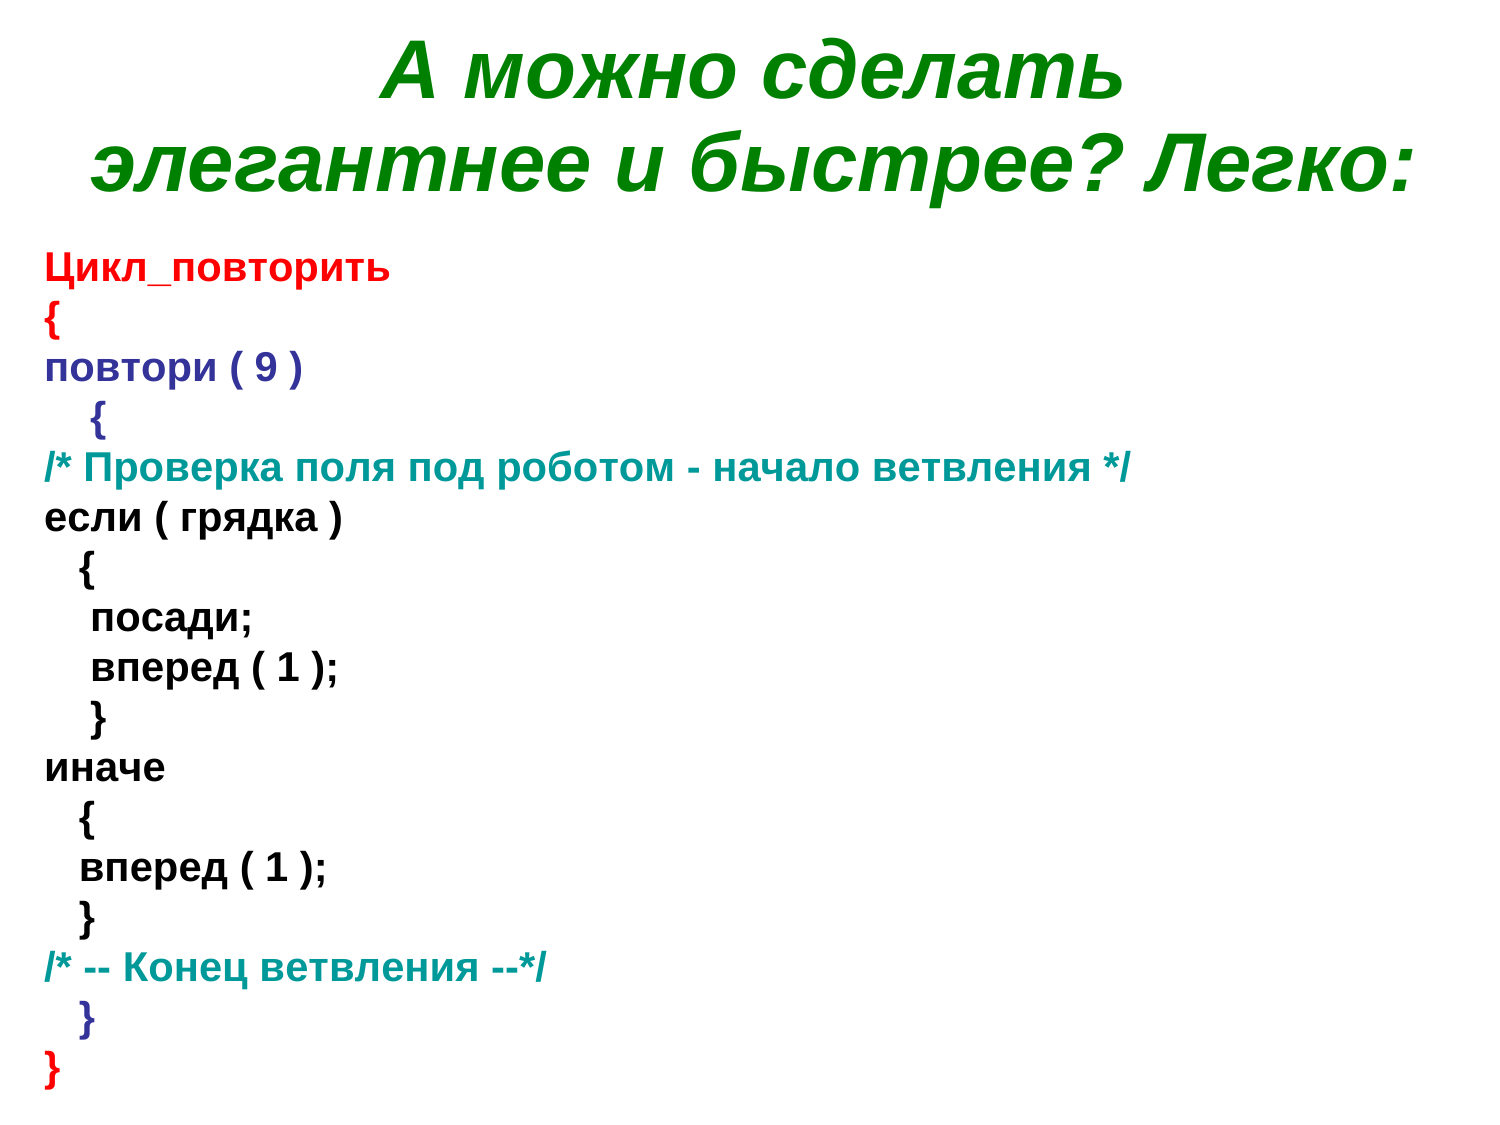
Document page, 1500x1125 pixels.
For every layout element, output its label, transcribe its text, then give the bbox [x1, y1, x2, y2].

text_box Цикл_повторить { повтори ( 9 ) { /* Проверка поля под роботом - начало ветвления */ если ( грядка ) { посади; вперед ( 1 ); } иначе { вперед ( 1 ); } /* -- Конец ветвления --*/ } } [29, 231, 1447, 1098]
title А можно сделать элегантнее и быстрее? Легко: [24, 0, 1484, 310]
